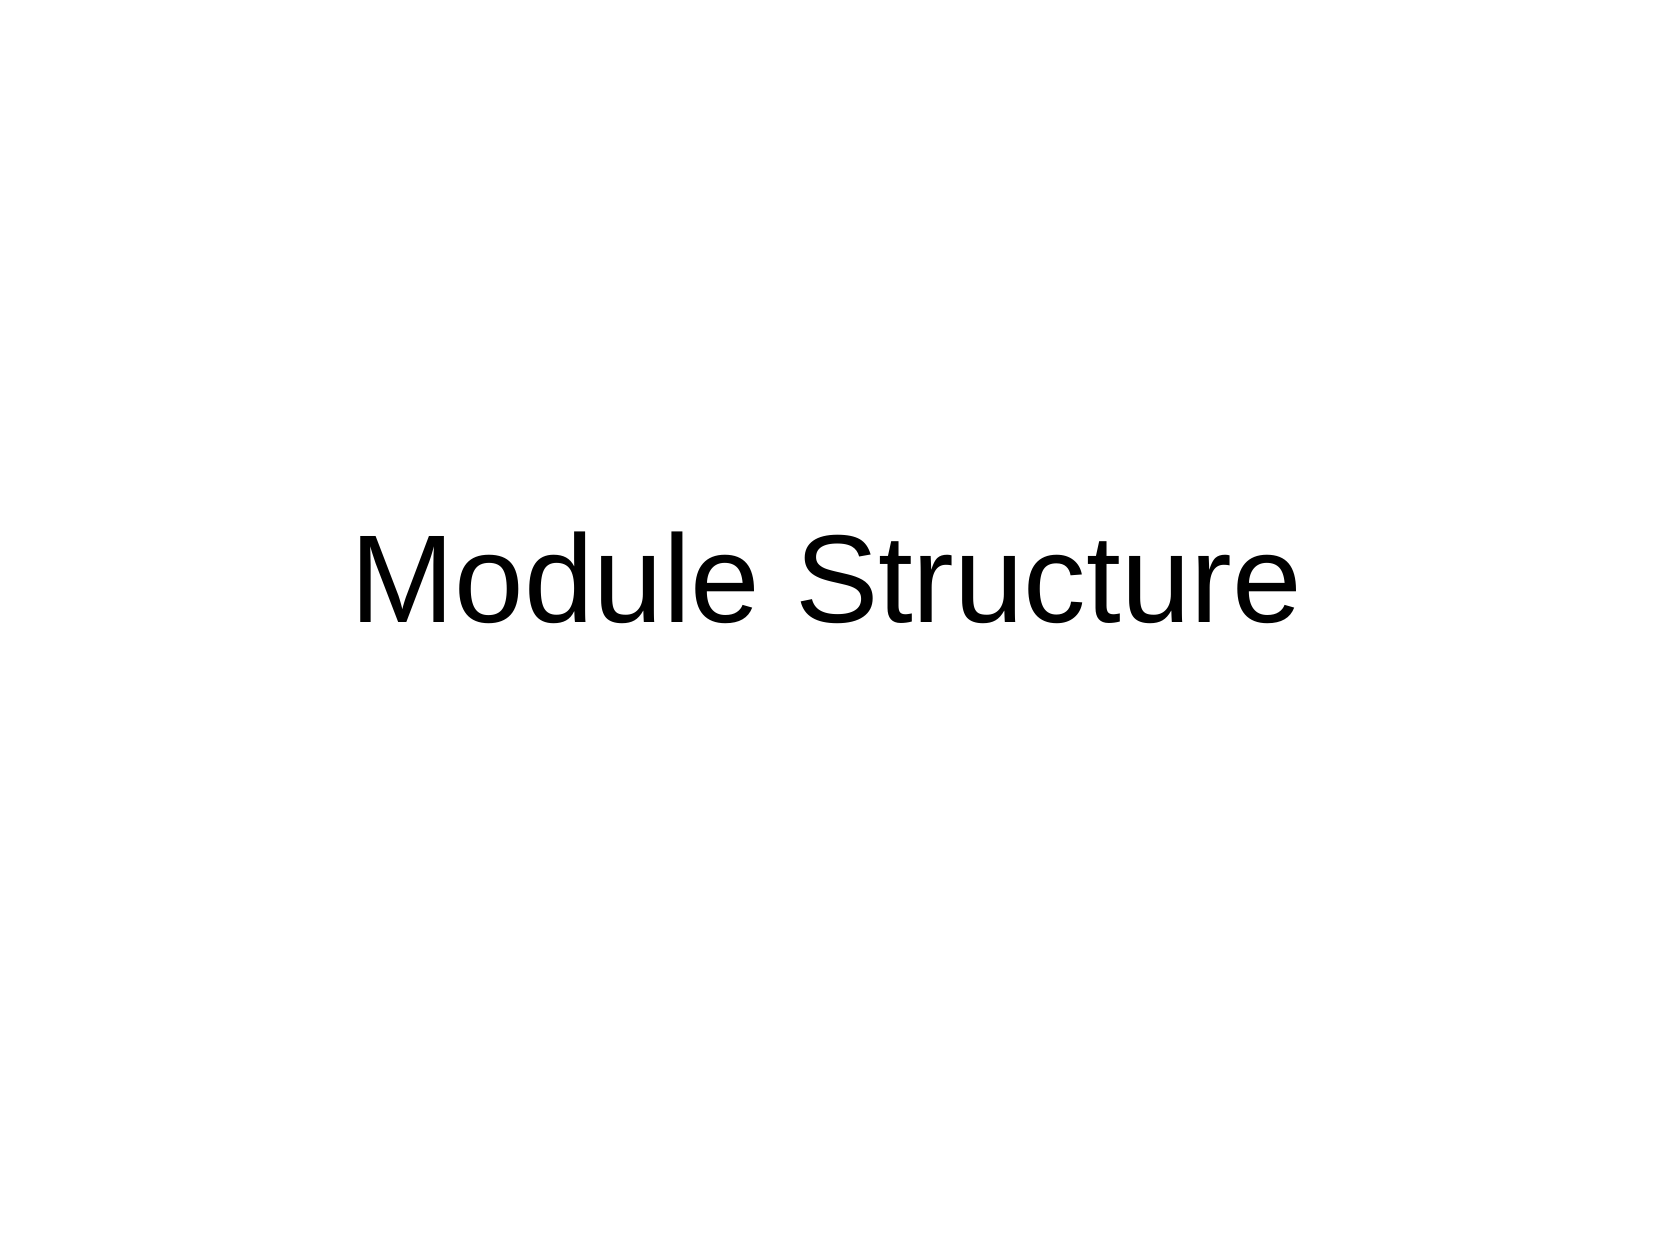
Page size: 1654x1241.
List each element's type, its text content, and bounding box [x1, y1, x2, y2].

subtitle Module Structure [82, 56, 1571, 1102]
